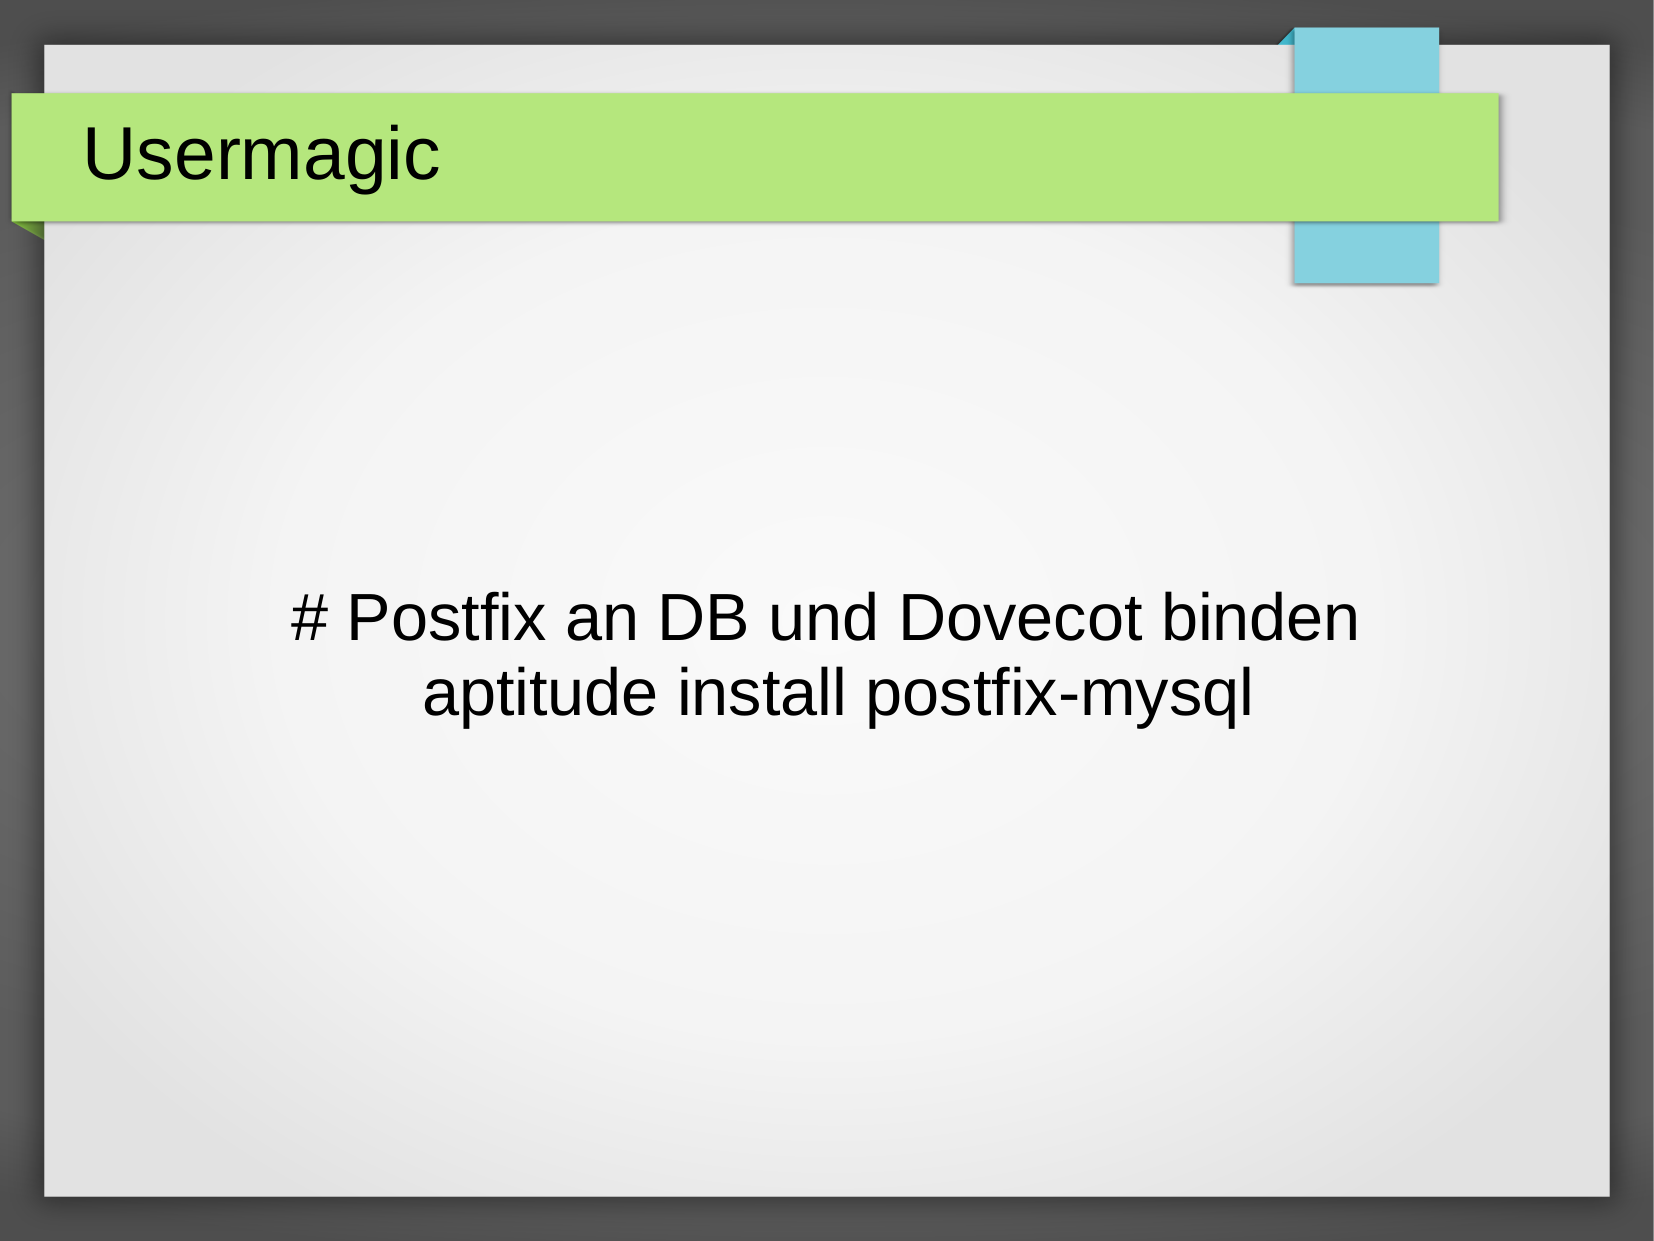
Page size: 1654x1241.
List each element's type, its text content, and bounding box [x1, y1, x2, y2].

title Usermagic [82, 94, 1264, 213]
picture [0, 0, 1654, 1241]
subtitle # Postfix an DB und Dovecot binden aptitude install postfix-mysql [82, 295, 1571, 1015]
